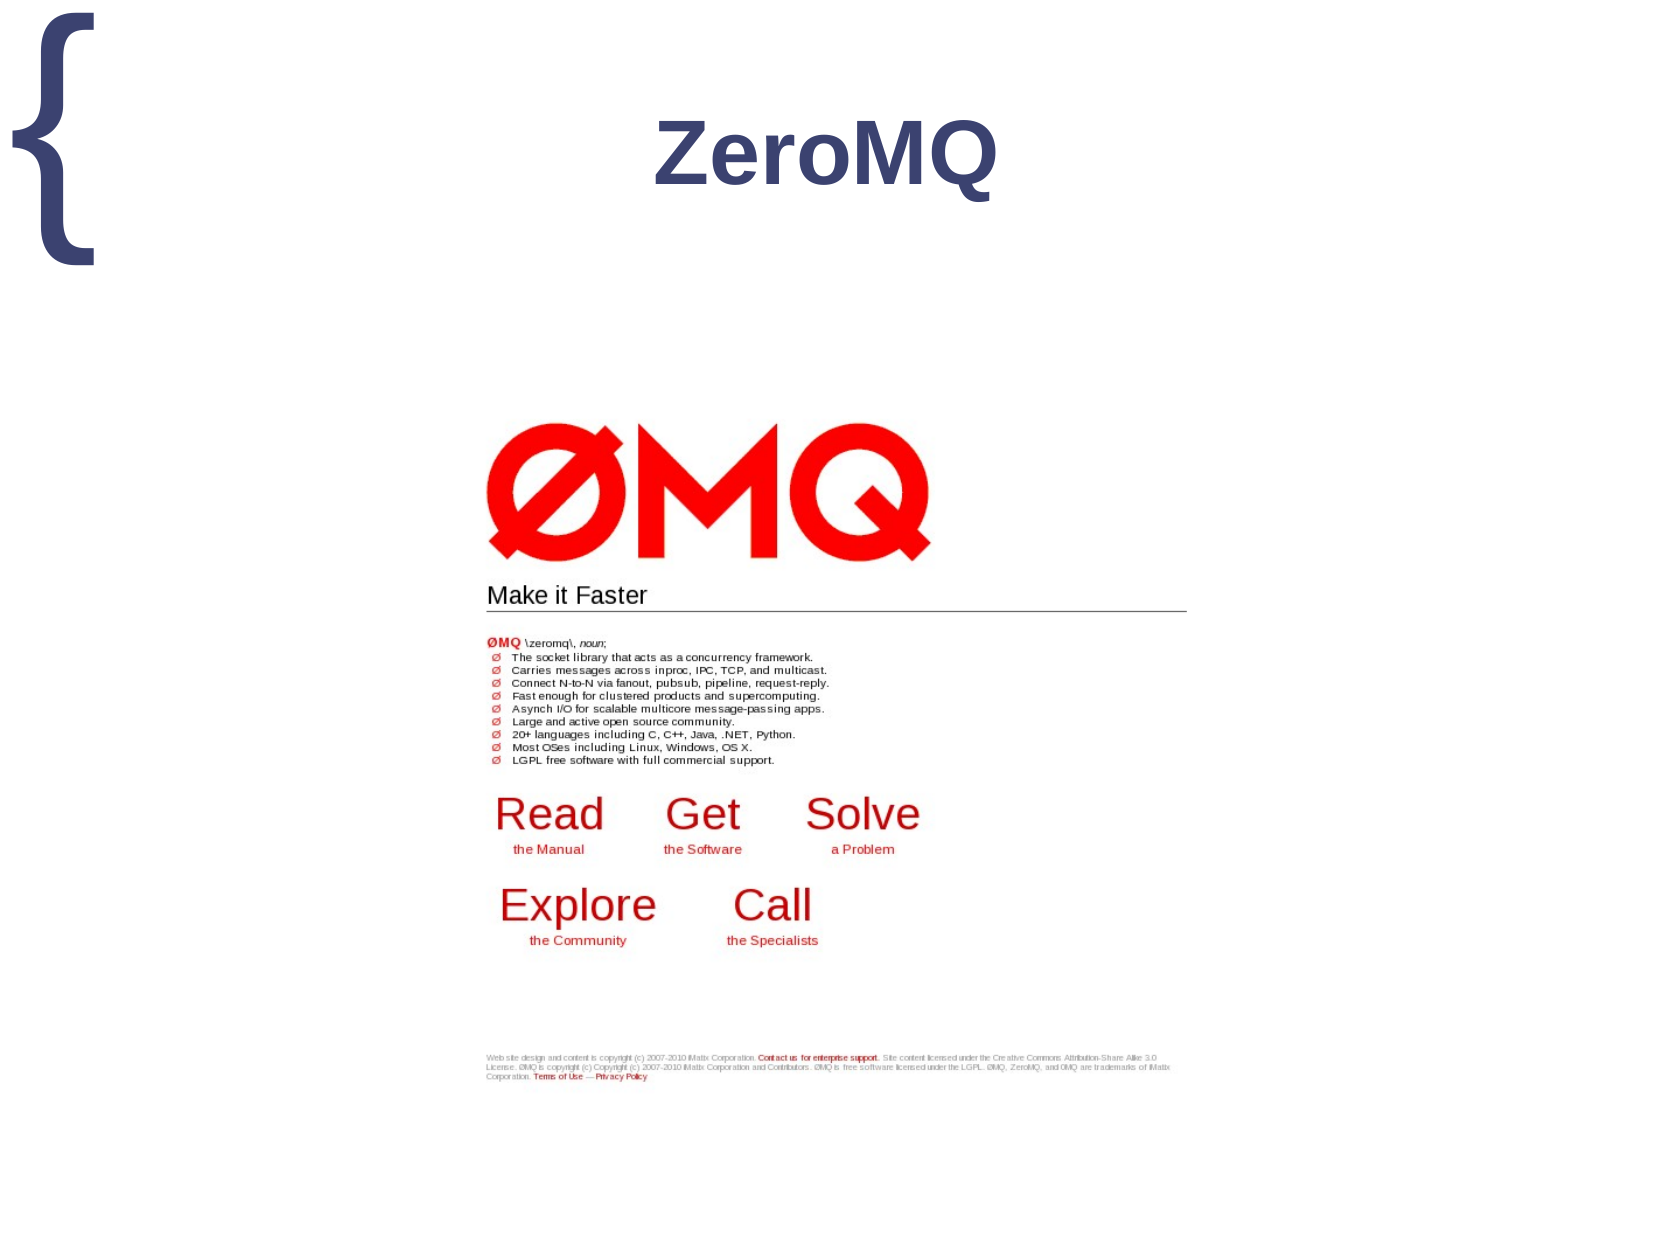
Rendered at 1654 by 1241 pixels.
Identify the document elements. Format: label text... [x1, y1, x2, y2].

title ZeroMQ [82, 56, 1571, 250]
picture [1, 382, 1654, 1241]
